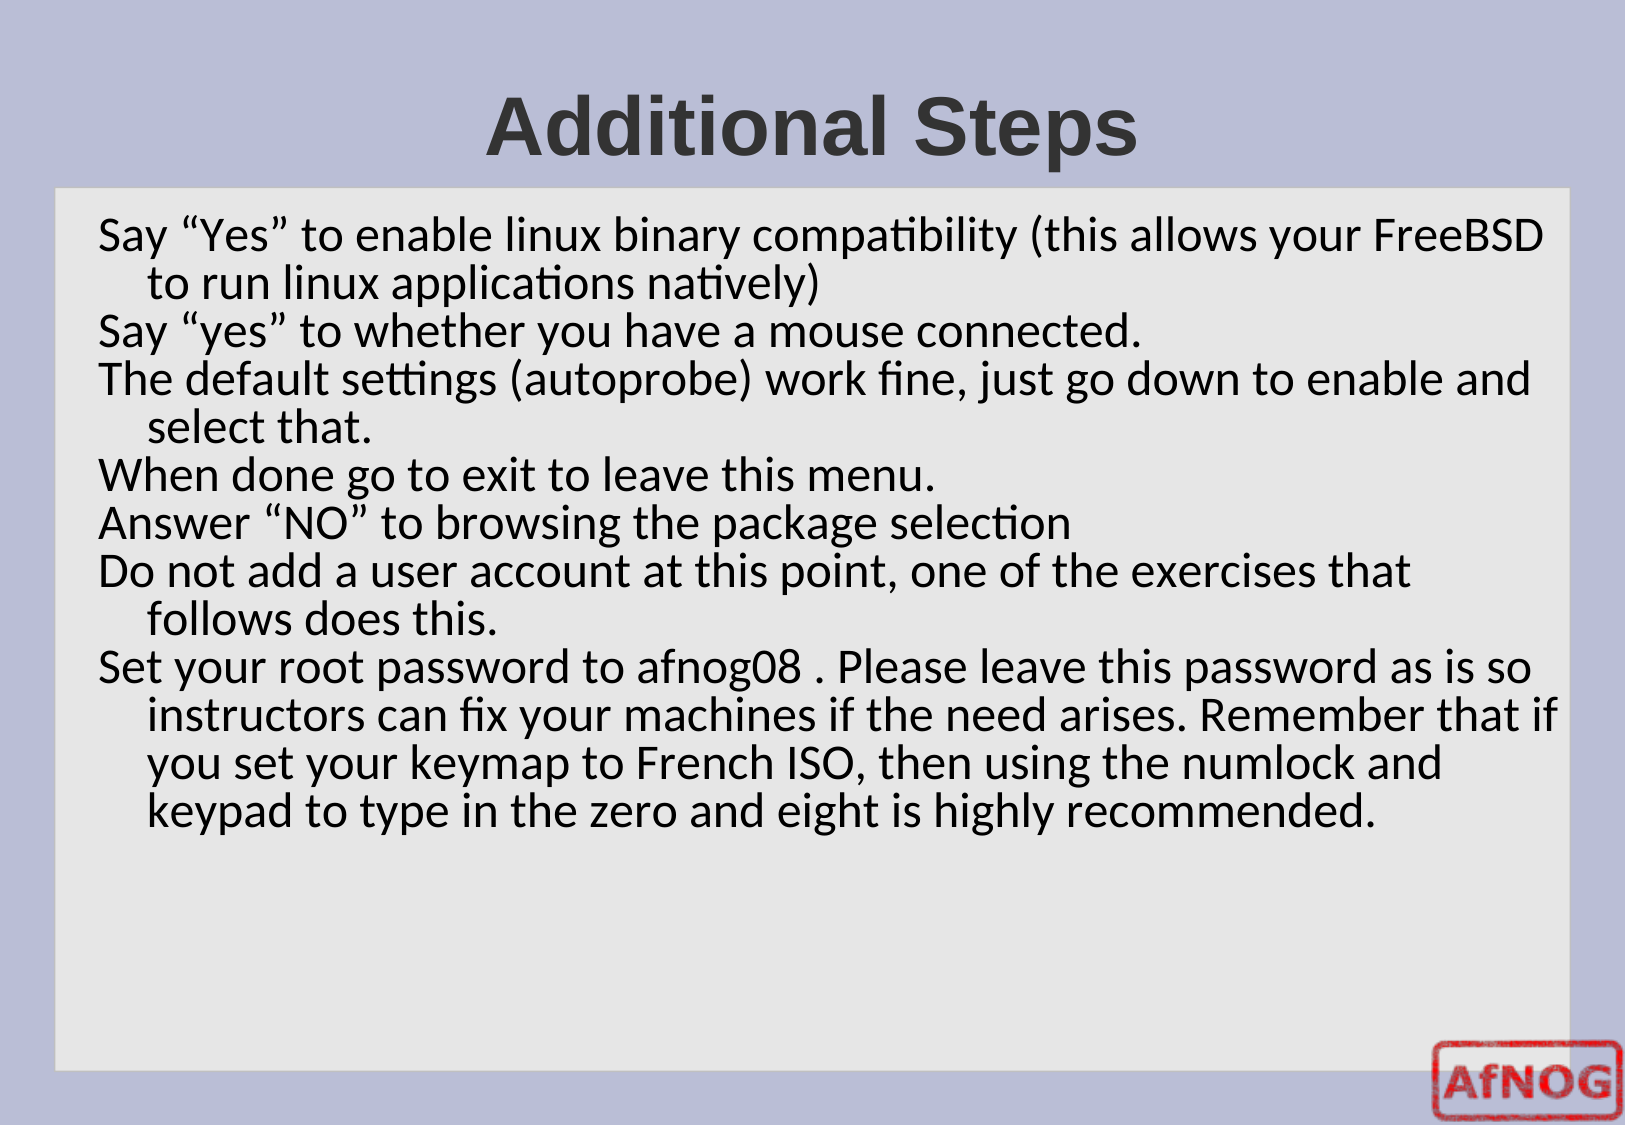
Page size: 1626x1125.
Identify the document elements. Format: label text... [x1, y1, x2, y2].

title Additional Steps [54, 44, 1571, 215]
picture [1430, 1038, 1626, 1125]
list Say “Yes” to enable linux binary compatibility (this allows your FreeBSD to run linux applications natively) Say “yes” to whether you have a mouse connected. The default settings (autoprobe) work fine, just go down to enable and select that. When done go to exit to leave this menu. Answer “NO” to browsing the package selection Do not add a user account at this point, one of the exercises that follows does this. Set your root password to afnog08 . Please leave this password as is so instructors can fix your machines if the need arises. Remember that if you set your keymap to French ISO, then using the numlock and keypad to type in the zero and eight is highly recommended. [82, 214, 1560, 1045]
